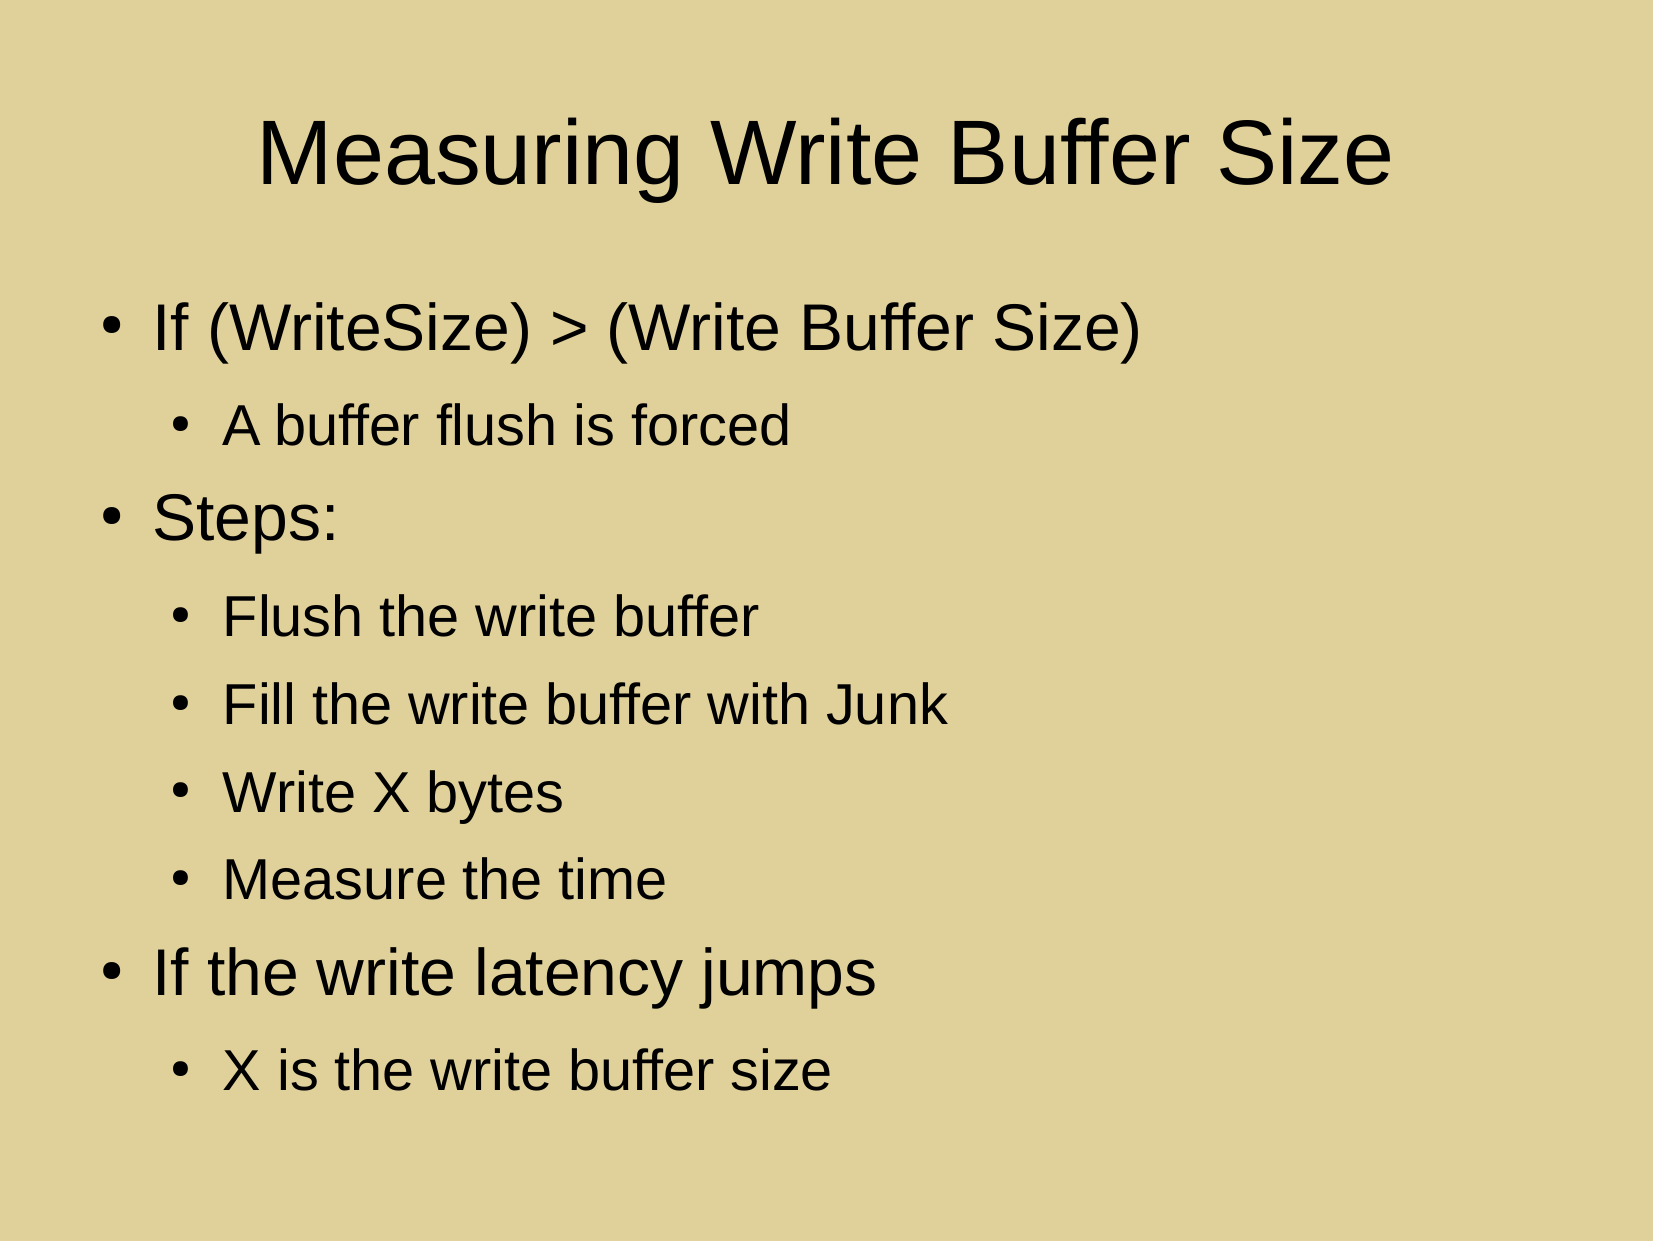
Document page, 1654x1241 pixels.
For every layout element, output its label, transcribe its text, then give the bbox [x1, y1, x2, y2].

title Measuring Write Buffer Size [82, 49, 1571, 257]
list If (WriteSize) > (Write Buffer Size) A buffer flush is forced Steps: Flush the write buffer Fill the write buffer with Junk Write X bytes Measure the time If the write latency jumps X is the write buffer size [82, 290, 1571, 1109]
